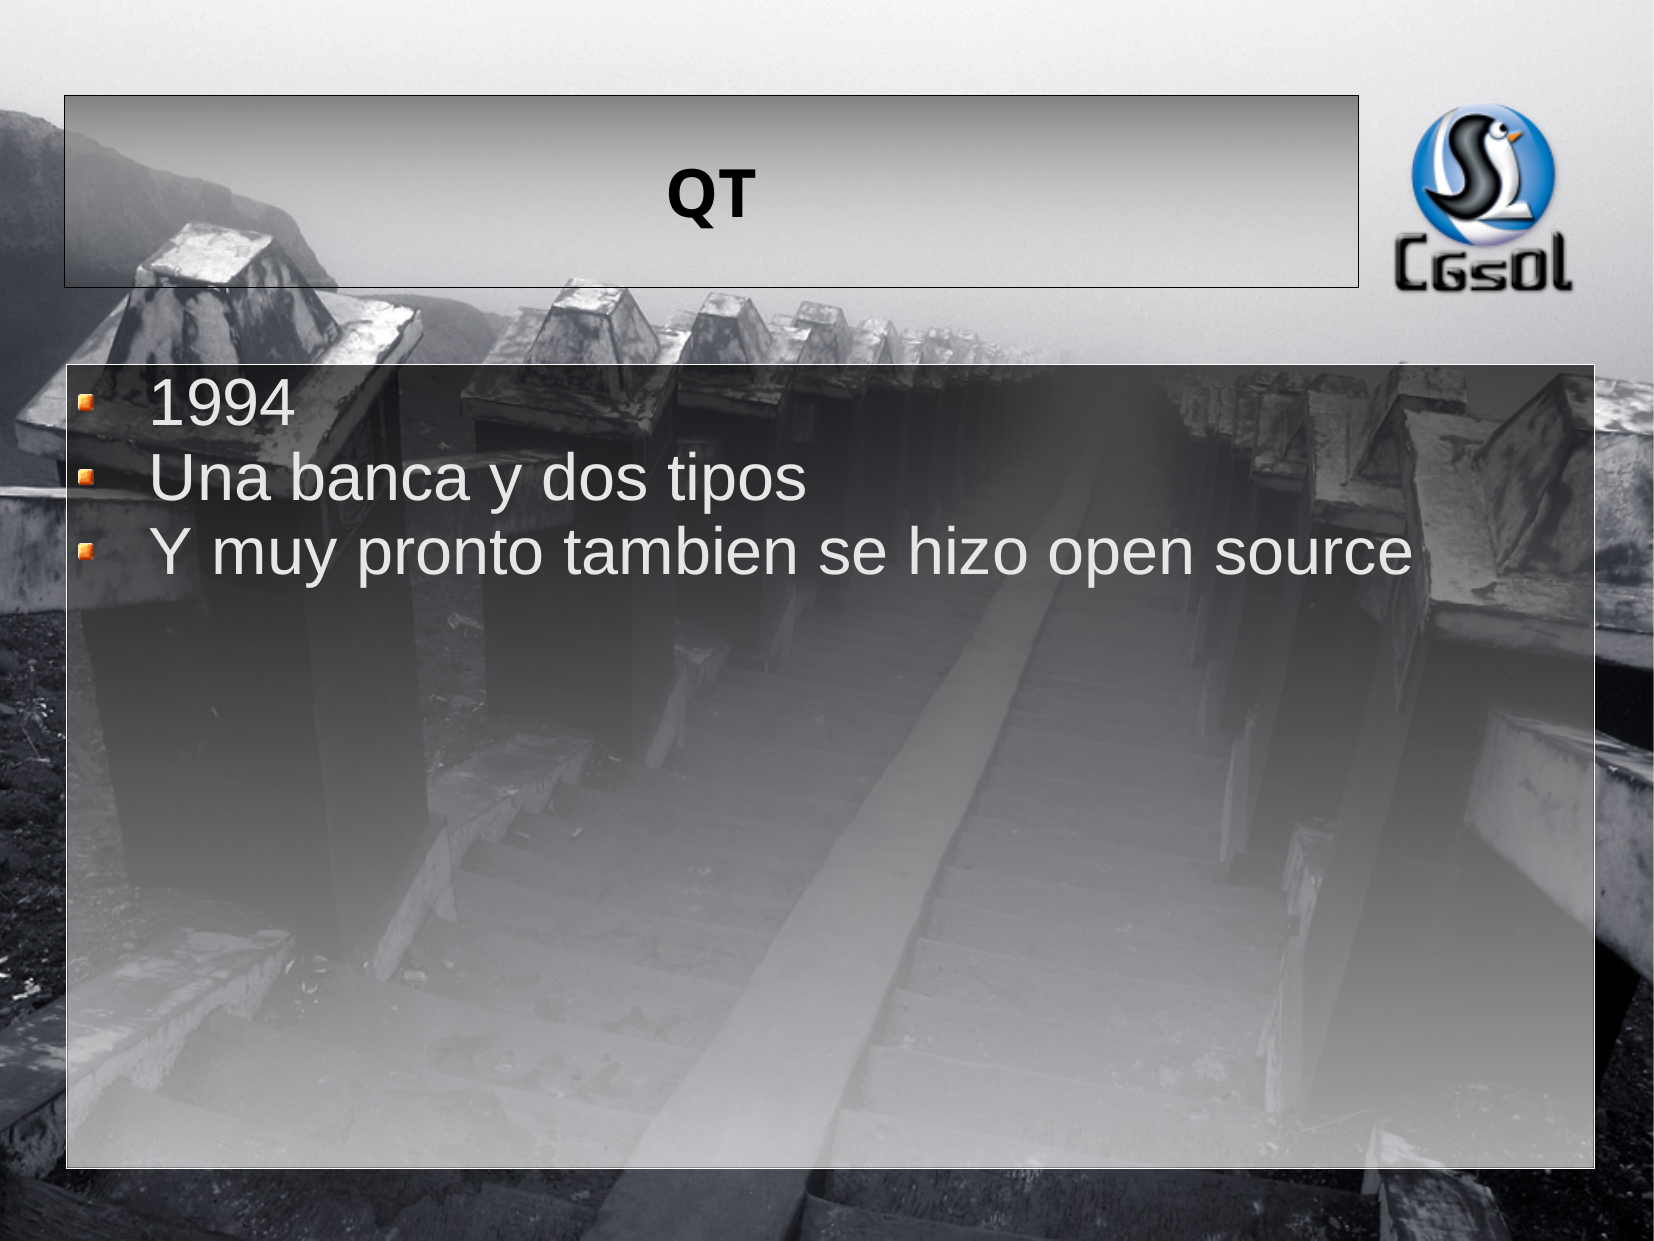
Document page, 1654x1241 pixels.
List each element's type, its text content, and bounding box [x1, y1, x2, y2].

picture [0, 0, 1654, 1241]
list 1994 Una banca y dos tipos Y muy pronto tambien se hizo open source [66, 364, 1595, 1169]
title QT [64, 95, 1359, 288]
